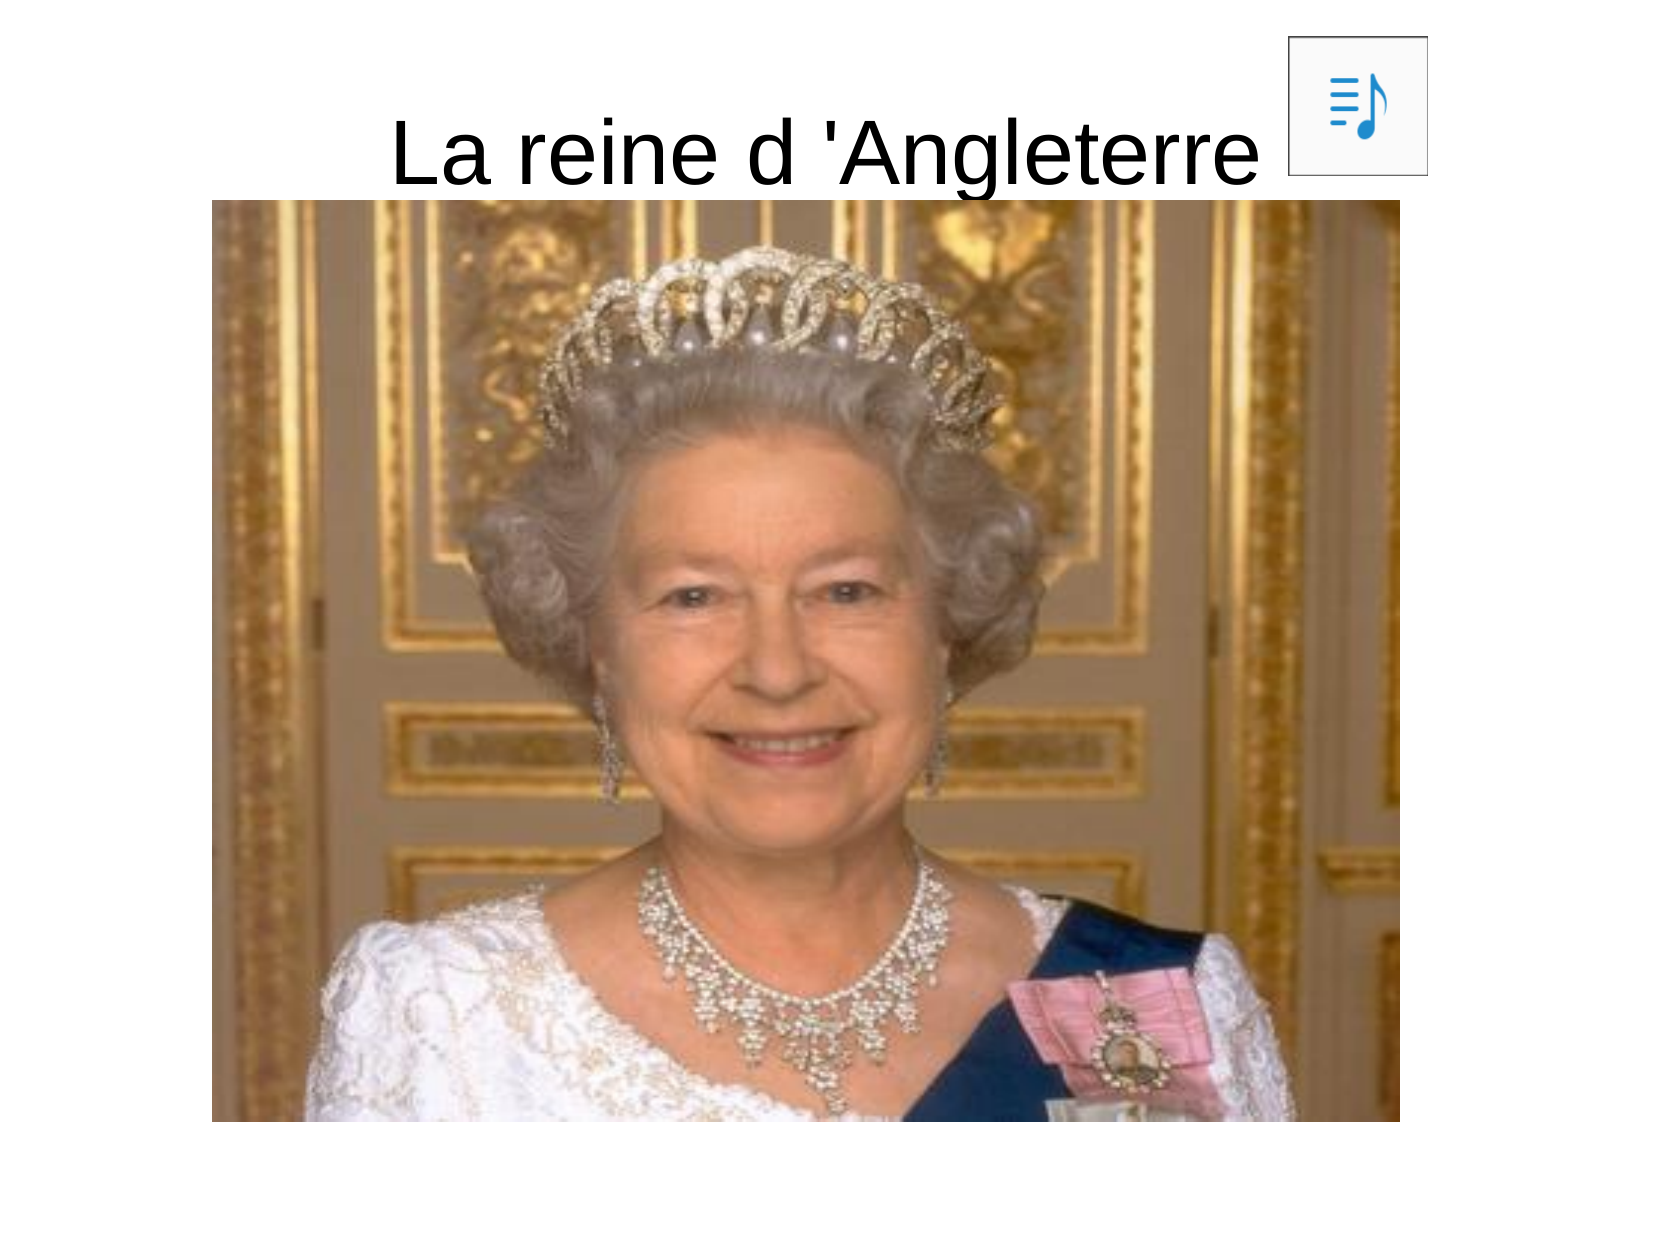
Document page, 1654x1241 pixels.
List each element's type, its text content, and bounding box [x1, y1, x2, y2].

title La reine d 'Angleterre [82, 49, 1571, 257]
text_box [1287, 35, 1430, 178]
picture [212, 200, 1400, 1123]
